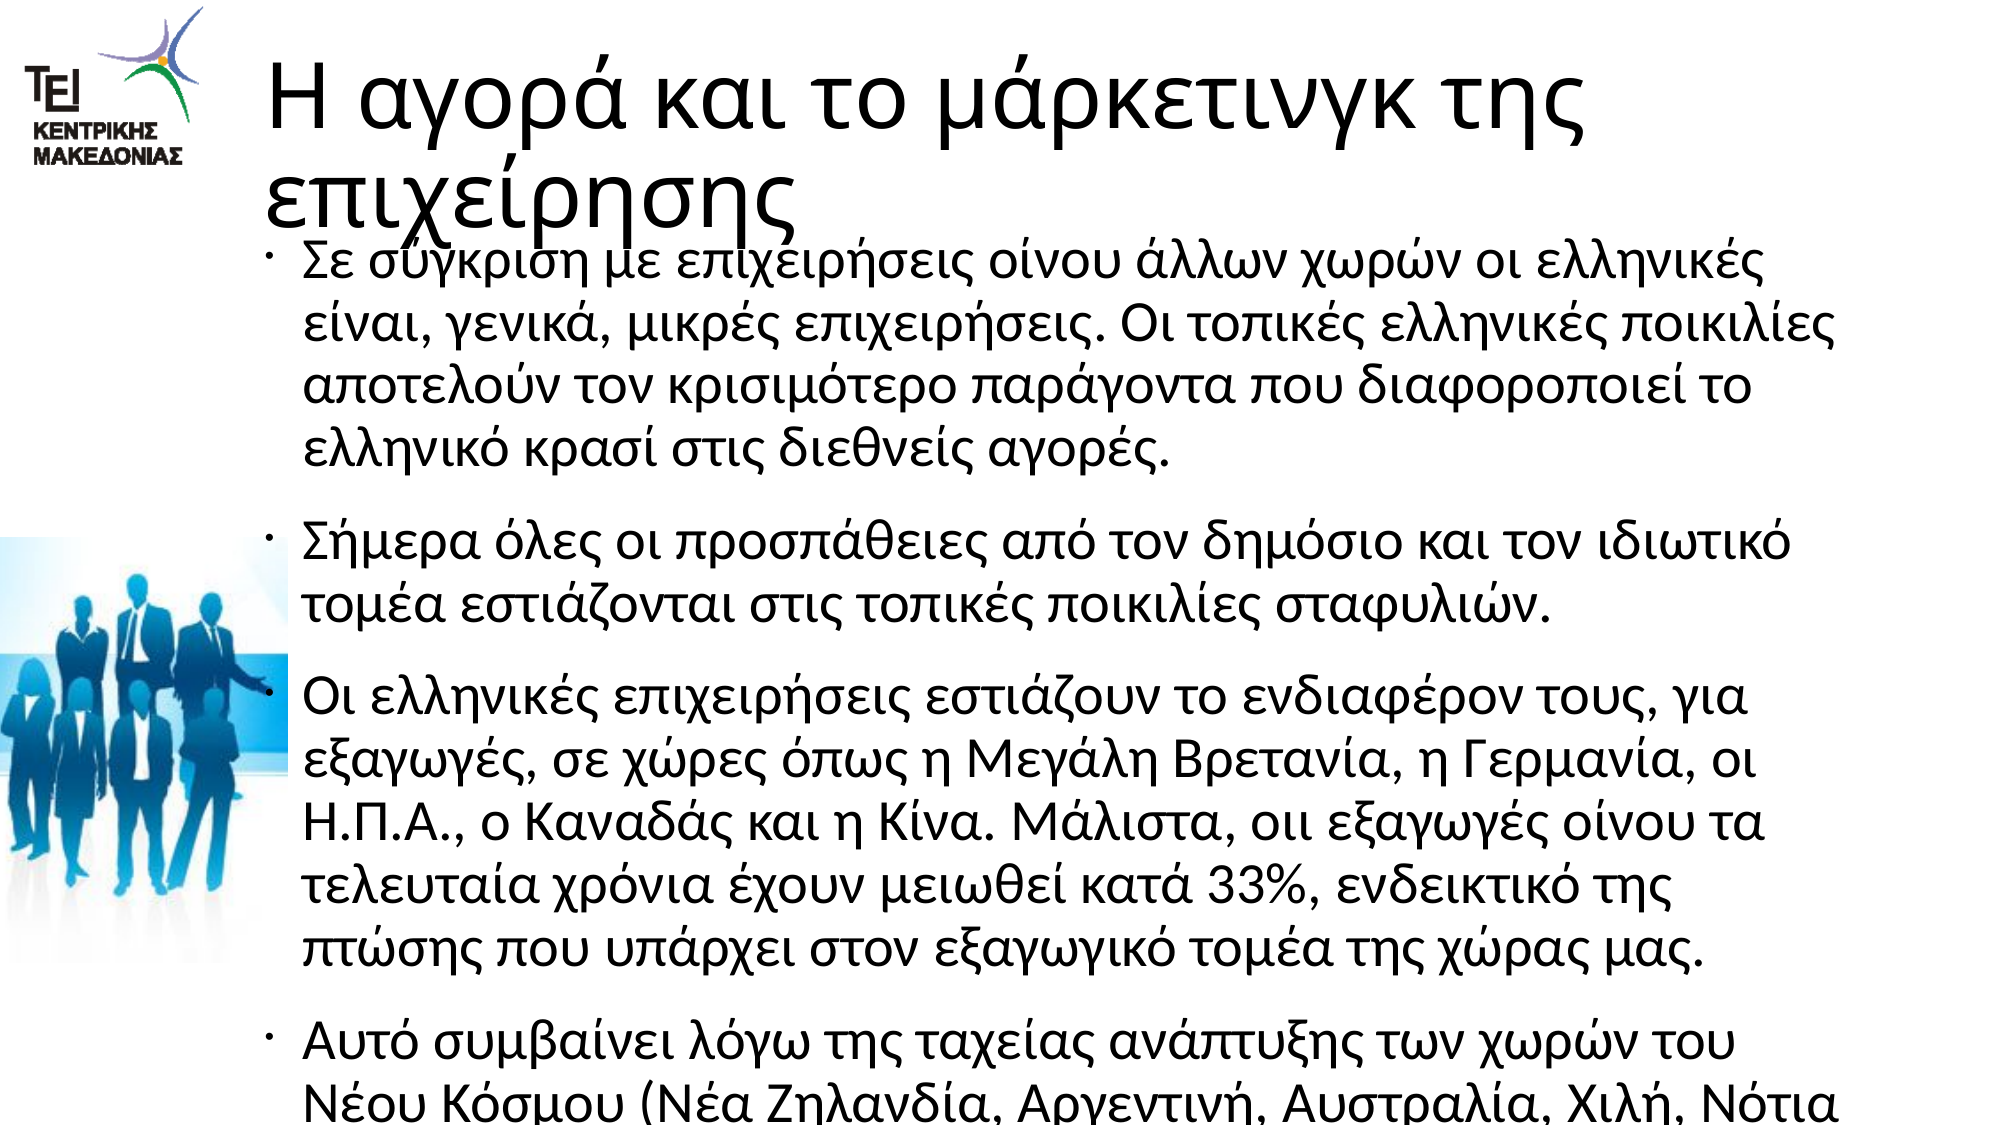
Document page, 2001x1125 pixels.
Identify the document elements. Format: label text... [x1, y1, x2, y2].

title Η αγορά και το μάρκετινγκ της επιχείρησης [249, 41, 1863, 192]
list Σε σύγκριση με επιχειρήσεις οίνου άλλων χωρών οι ελληνικές είναι, γενικά, μικρές επιχειρήσεις. Οι τοπικές ελληνικές ποικιλίες αποτελούν τον κρισιμότερο παράγοντα που διαφοροποιεί το ελληνικό κρασί στις διεθνείς αγορές. Σήμερα όλες οι προσπάθειες από τον δημόσιο και τον ιδιωτικό τομέα εστιάζονται στις τοπικές ποικιλίες σταφυλιών. Οι ελληνικές επιχειρήσεις εστιάζουν το ενδιαφέρον τους, για εξαγωγές, σε χώρες όπως η Μεγάλη Βρετανία, η Γερμανία, οι Η.Π.Α., ο Καναδάς και η Κίνα. Μάλιστα, οιι εξαγωγές οίνου τα τελευταία χρόνια έχουν μειωθεί κατά 33%, ενδεικτικό της πτώσης που υπάρχει στον εξαγωγικό τομέα της χώρας μας. Αυτό συμβαίνει λόγω της ταχείας ανάπτυξης των χωρών του Νέου Κόσμου (Νέα Ζηλανδία, Αργεντινή, Αυστραλία, Χιλή, Νότια Αφρική) καθώς διαθέτουν τα εξαγώγιμα προϊόντα τους σε εξαιρετικά χαμηλές τιμές, γεγονός που τις καθιστά ως τις πλέον ανταγωνίστριες χώρες. [249, 220, 1863, 994]
picture [0, 0, 135, 169]
picture [0, 537, 249, 963]
